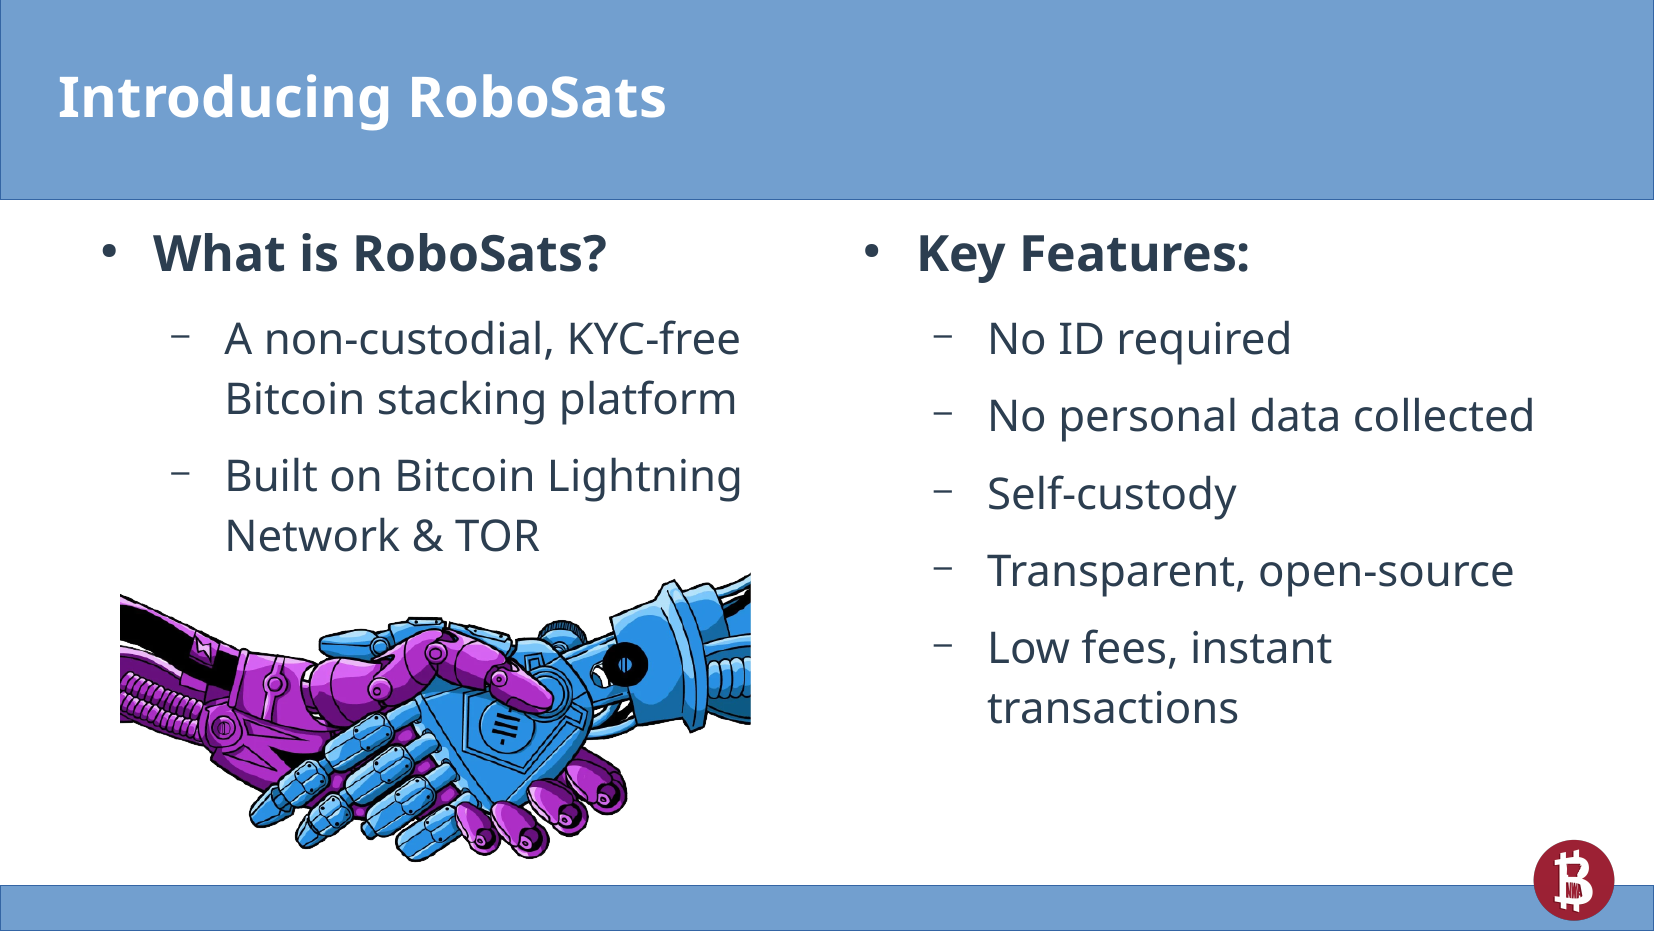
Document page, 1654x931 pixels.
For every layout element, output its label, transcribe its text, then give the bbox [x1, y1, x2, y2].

list What is RoboSats? A non-custodial, KYC-free Bitcoin stacking platform Built on Bitcoin Lightning Network & TOR [82, 217, 809, 758]
title Introducing RoboSats [59, 37, 1595, 155]
picture [120, 562, 751, 863]
list Key Features: No ID required No personal data collected Self-custody Transparent, open-source Low fees, instant transactions [845, 217, 1572, 758]
picture [1500, 806, 1648, 931]
